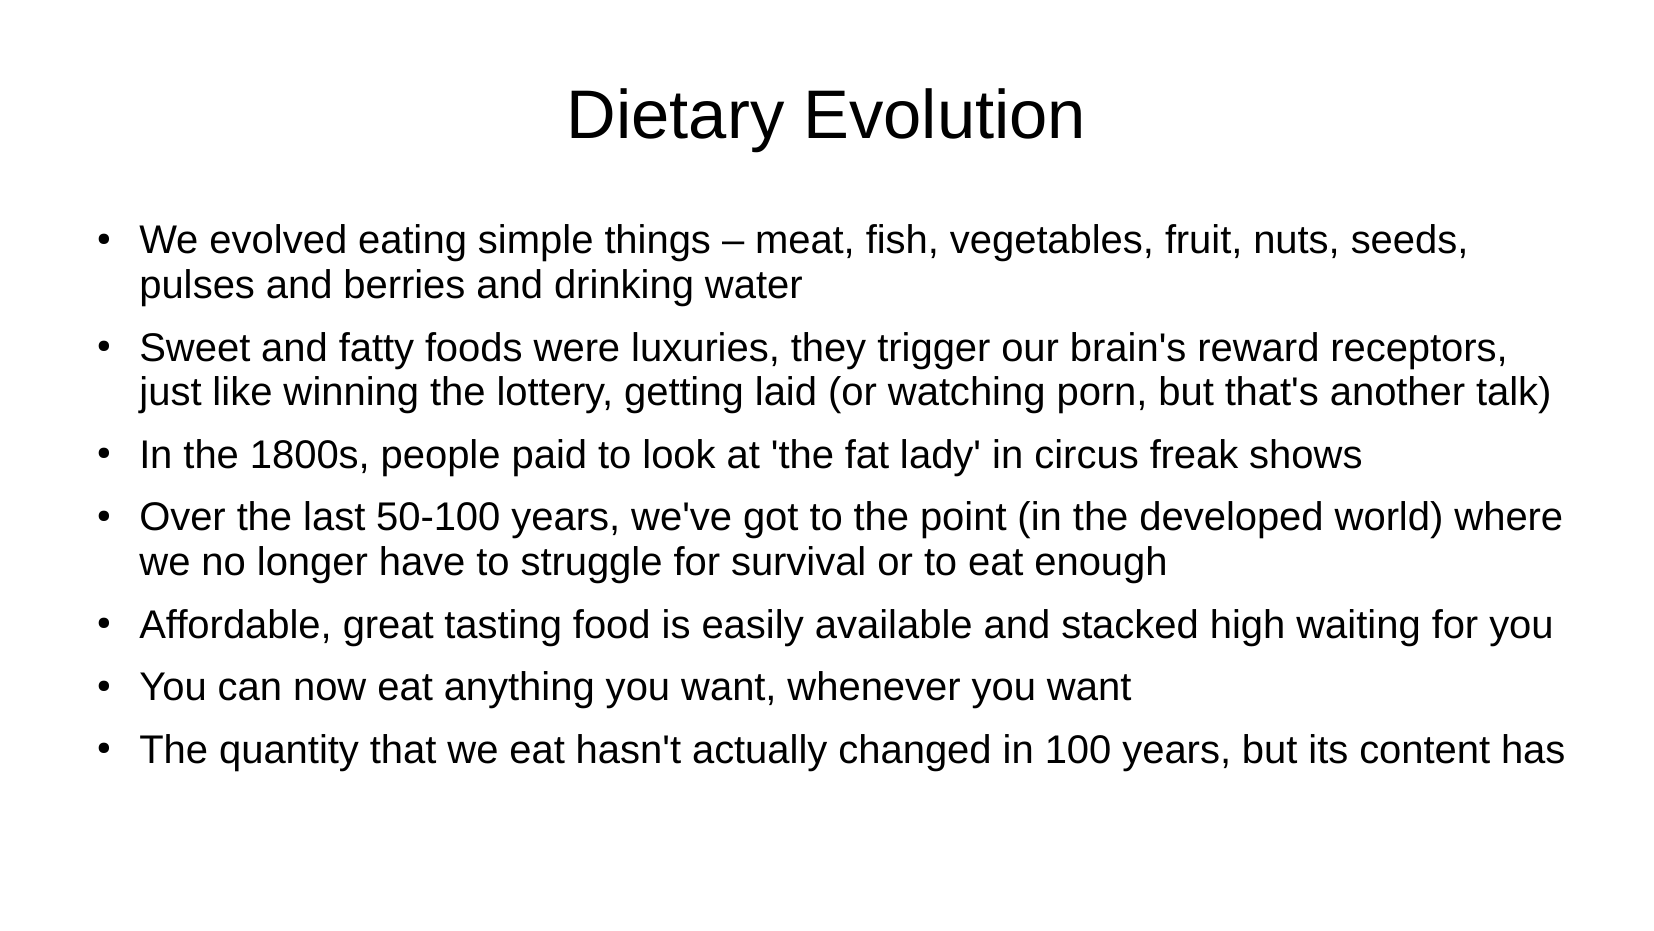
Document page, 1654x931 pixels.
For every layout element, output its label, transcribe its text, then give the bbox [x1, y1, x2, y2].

title Dietary Evolution [82, 37, 1571, 193]
list We evolved eating simple things – meat, fish, vegetables, fruit, nuts, seeds, pulses and berries and drinking water Sweet and fatty foods were luxuries, they trigger our brain's reward receptors, just like winning the lottery, getting laid (or watching porn, but that's another talk) In the 1800s, people paid to look at 'the fat lady' in circus freak shows Over the last 50-100 years, we've got to the point (in the developed world) where we no longer have to struggle for survival or to eat enough Affordable, great tasting food is easily available and stacked high waiting for you You can now eat anything you want, whenever you want The quantity that we eat hasn't actually changed in 100 years, but its content has [82, 217, 1571, 886]
